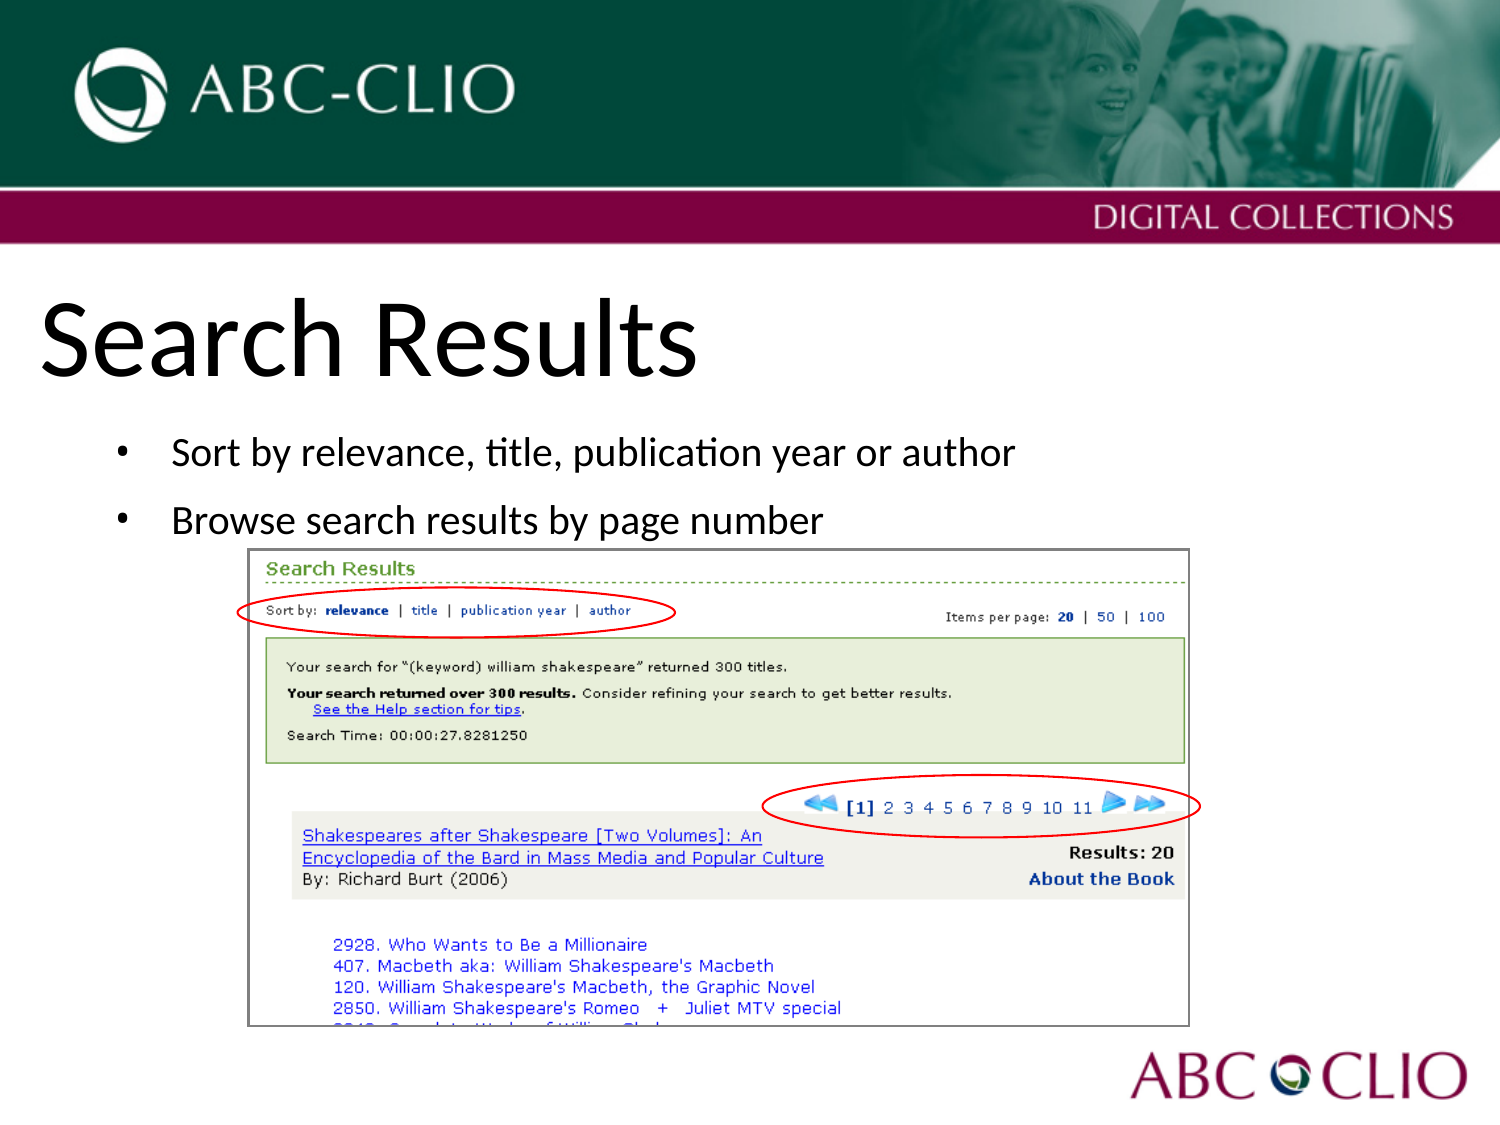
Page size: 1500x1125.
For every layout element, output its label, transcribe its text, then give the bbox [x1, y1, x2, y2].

text_box Browse search results by page number [100, 485, 1187, 550]
picture [249, 550, 1189, 1026]
picture [0, 0, 1500, 246]
picture [249, 589, 673, 636]
picture [764, 777, 1189, 836]
list Sort by relevance, title, publication year or author [99, 422, 1188, 488]
title Search Results [24, 246, 1300, 426]
picture [87, 1020, 1500, 1125]
